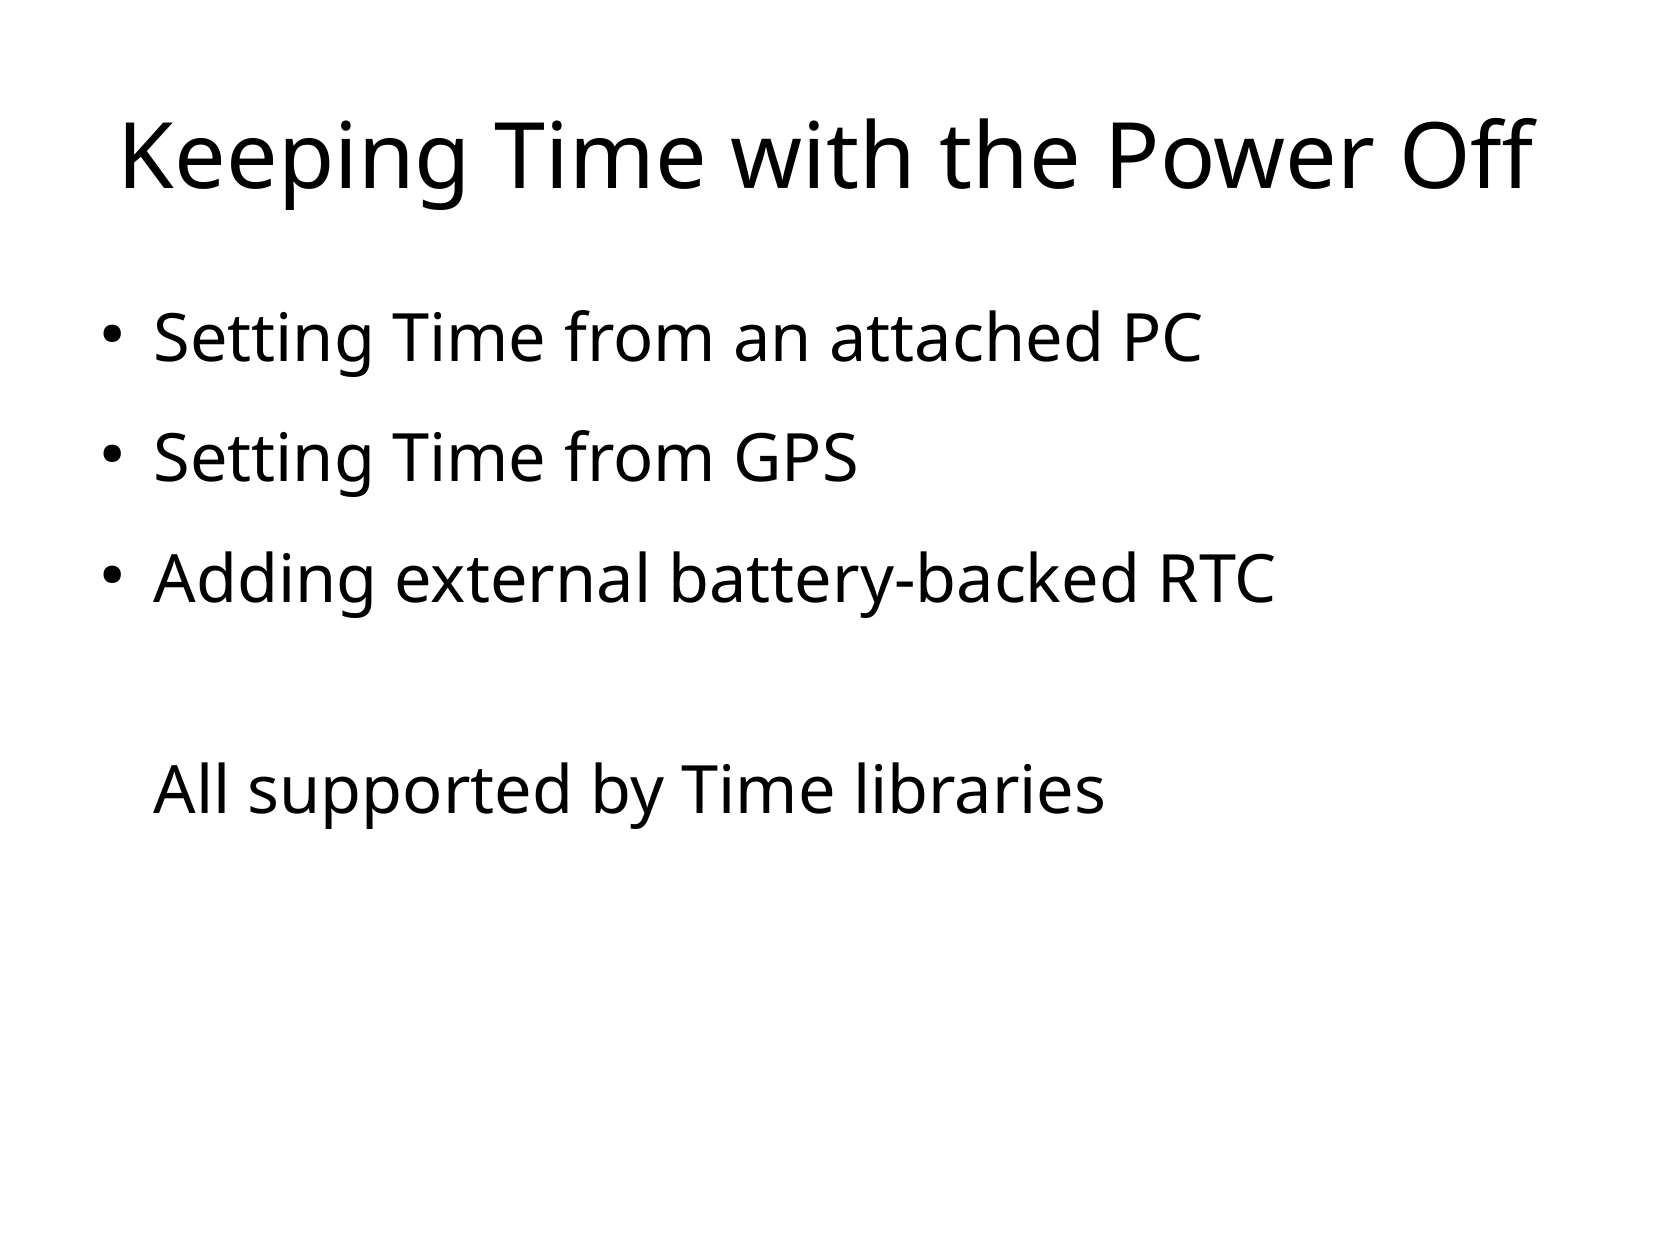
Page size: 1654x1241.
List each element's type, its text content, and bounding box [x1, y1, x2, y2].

list Setting Time from an attached PC Setting Time from GPS Adding external battery-backed RTC All supported by Time libraries [82, 290, 1571, 1010]
title Keeping Time with the Power Off [82, 49, 1571, 257]
